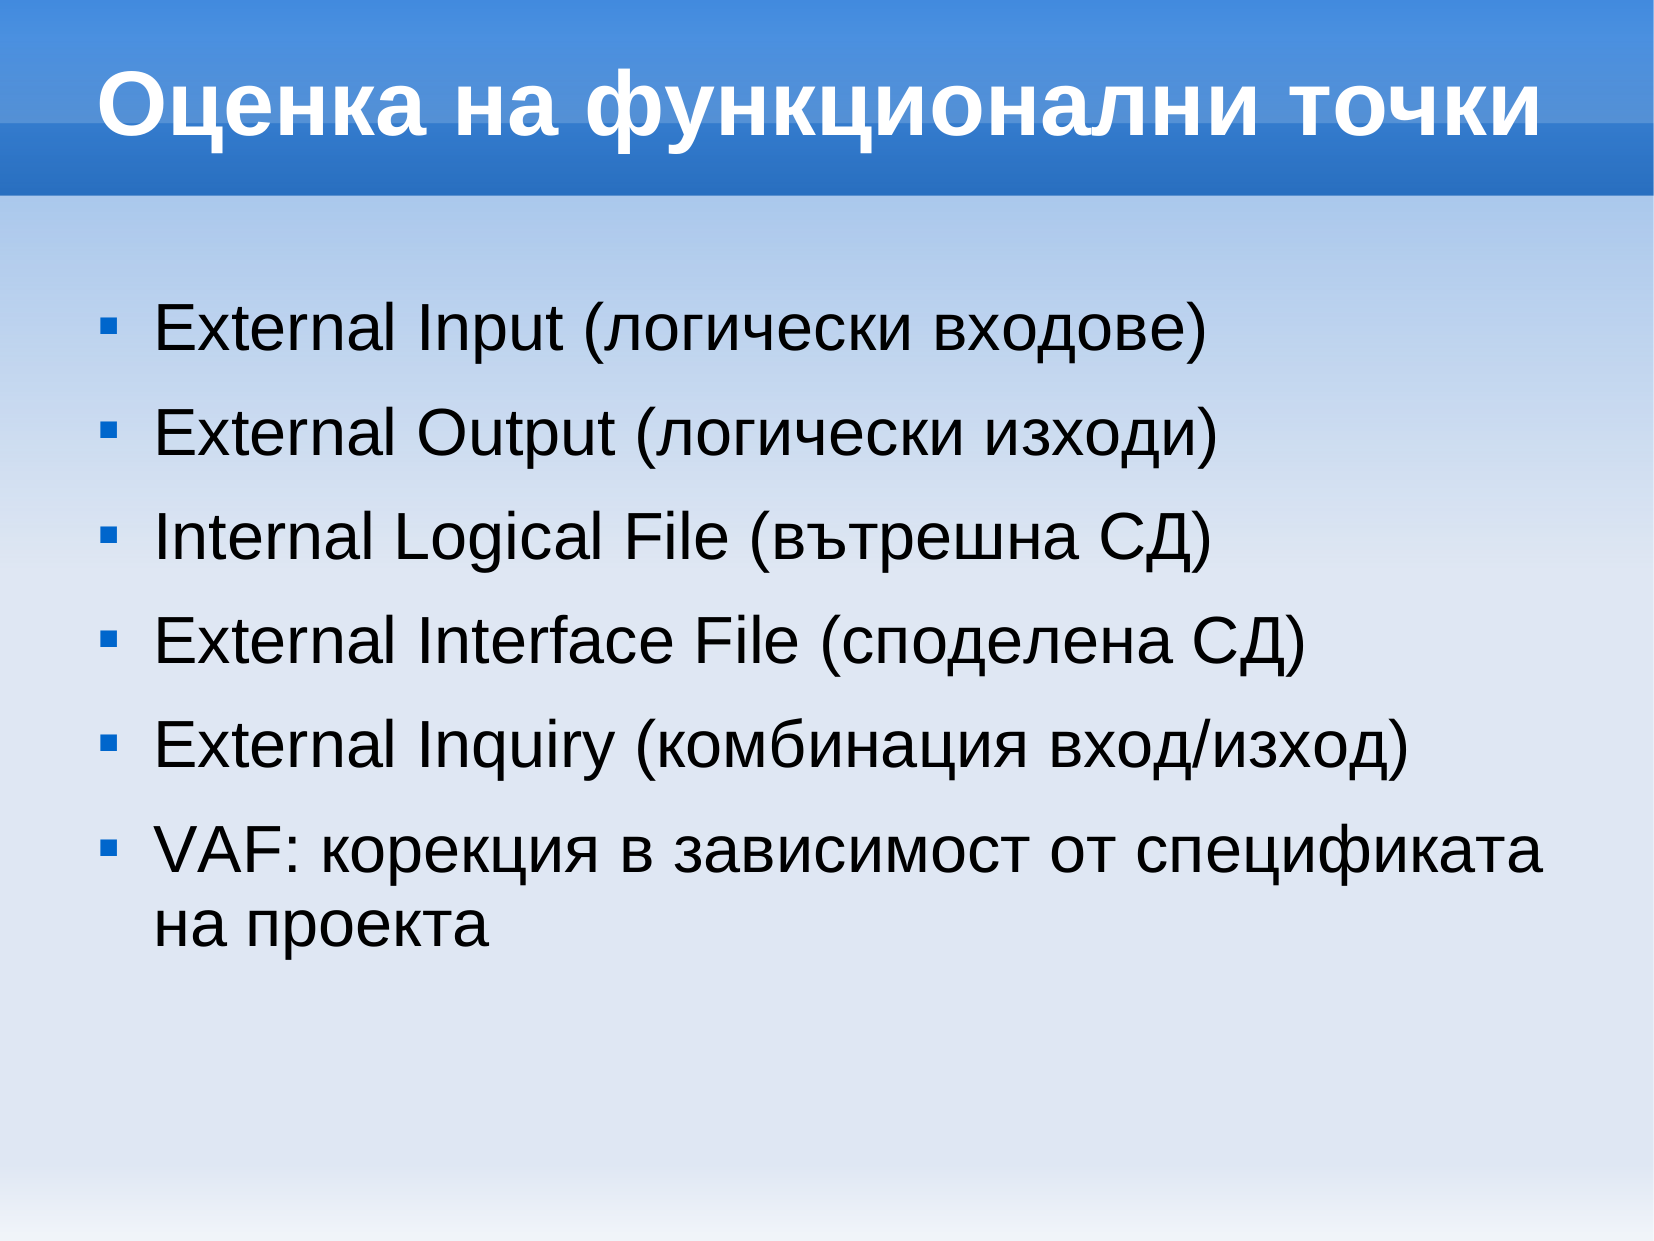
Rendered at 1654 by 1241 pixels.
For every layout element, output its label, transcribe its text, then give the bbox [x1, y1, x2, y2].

picture [0, 0, 1654, 1241]
list External Input (логически входове) External Output (логически изходи) Internal Logical File (вътрешна СД) External Interface File (споделена СД) External Inquiry (комбинация вход/изход) VAF: корекция в зависимост от спецификата на проекта [82, 290, 1571, 1109]
title Оценка на функционални точки [76, 0, 1565, 208]
